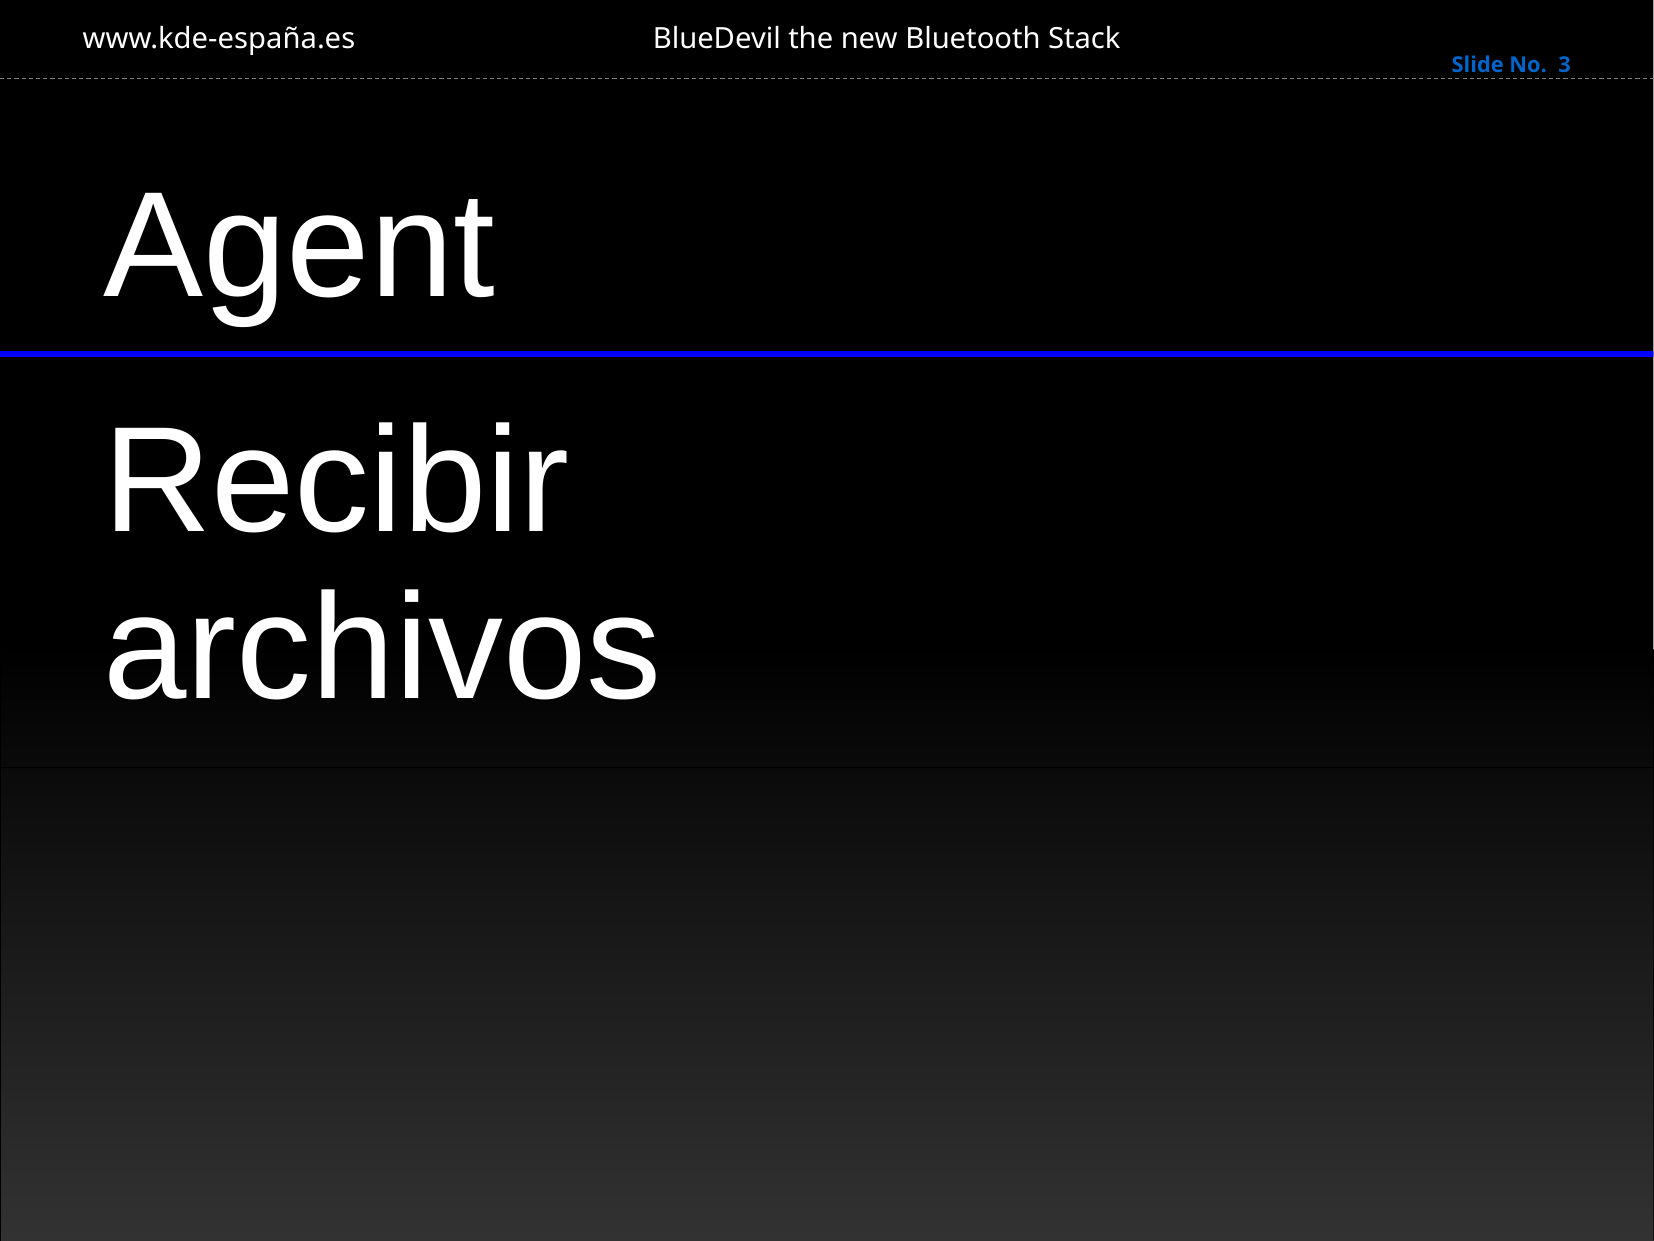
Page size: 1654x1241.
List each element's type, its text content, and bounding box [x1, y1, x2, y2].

text_box Agent [88, 153, 798, 336]
text_box Recibir archivos [88, 388, 739, 739]
